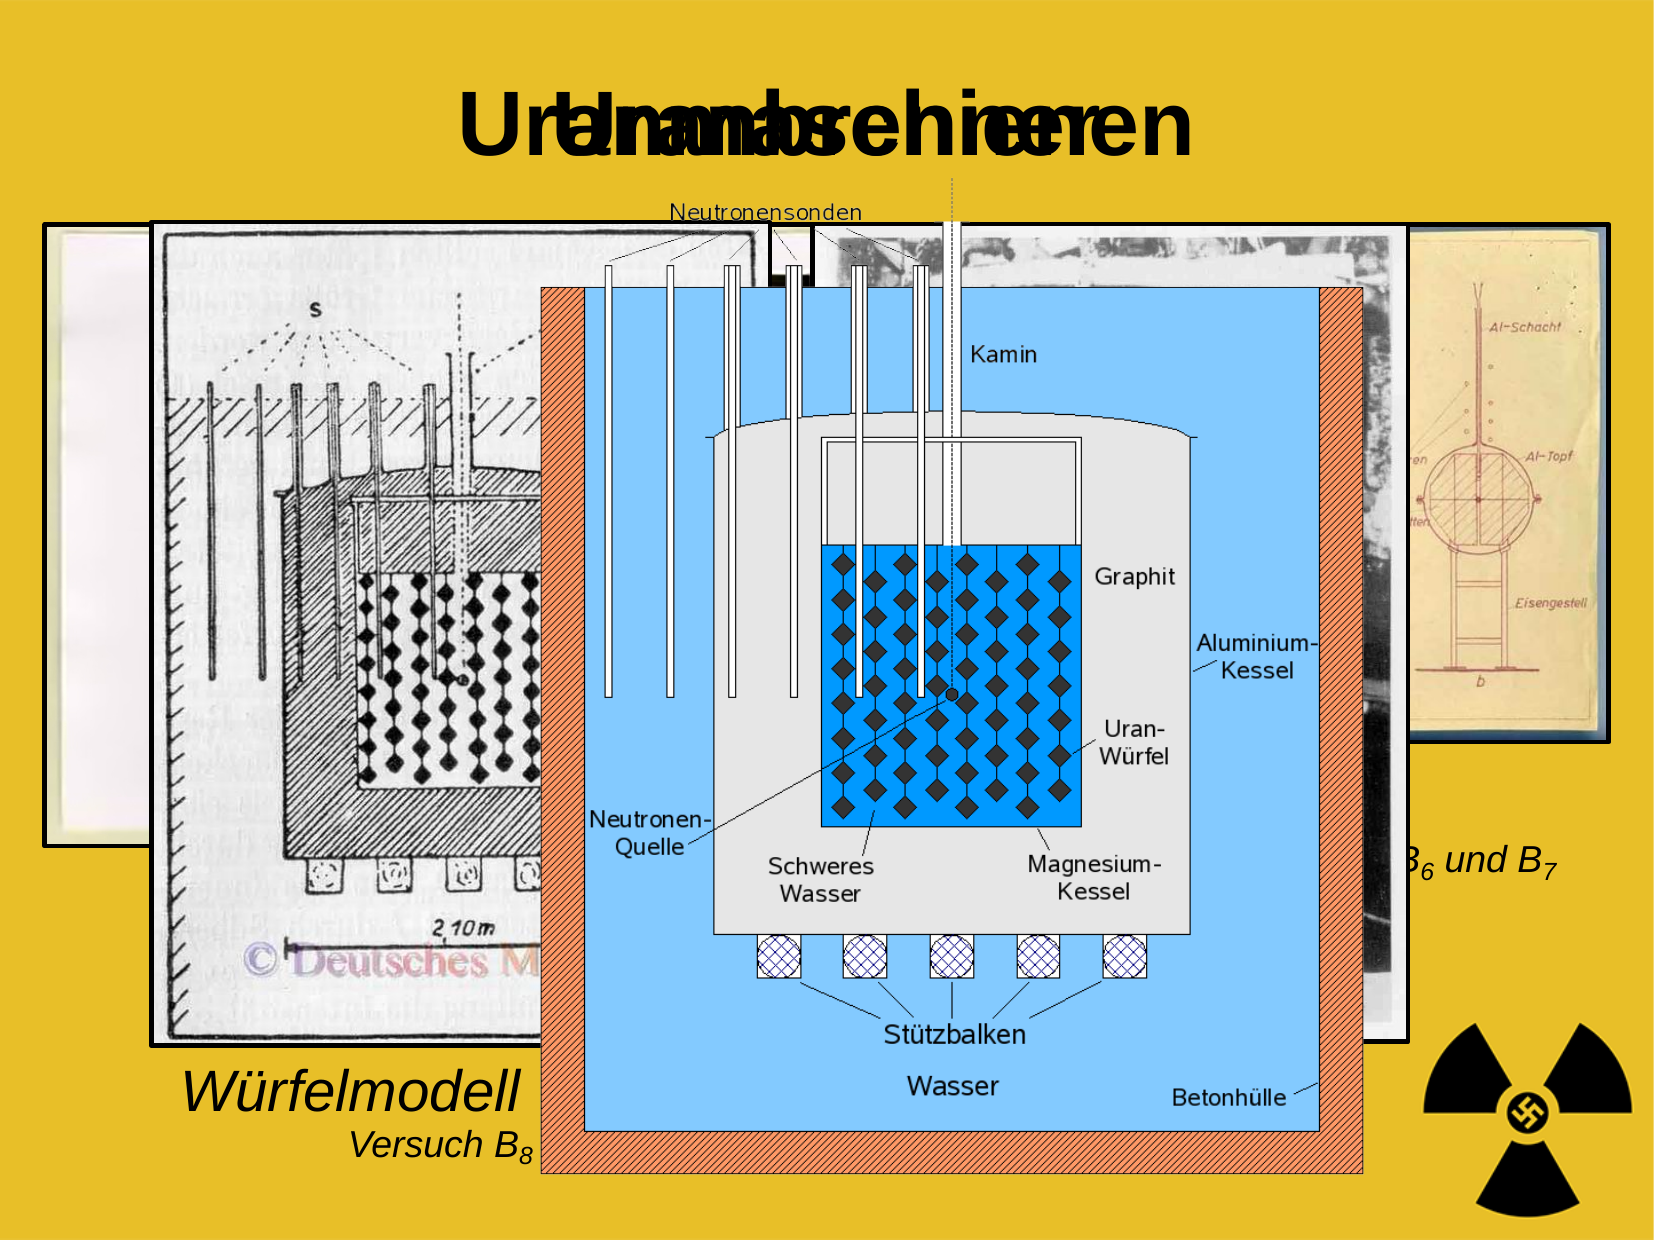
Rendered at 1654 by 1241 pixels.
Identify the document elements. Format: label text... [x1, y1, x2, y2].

text_box Schichtenmodell Versuche B6 und B7 [1410, 755, 1571, 893]
picture [0, 0, 1654, 1240]
title Uranbrenner [82, 19, 1571, 222]
text_box Würfelmodell Versuch B8 (letzter) [165, 1051, 497, 1178]
